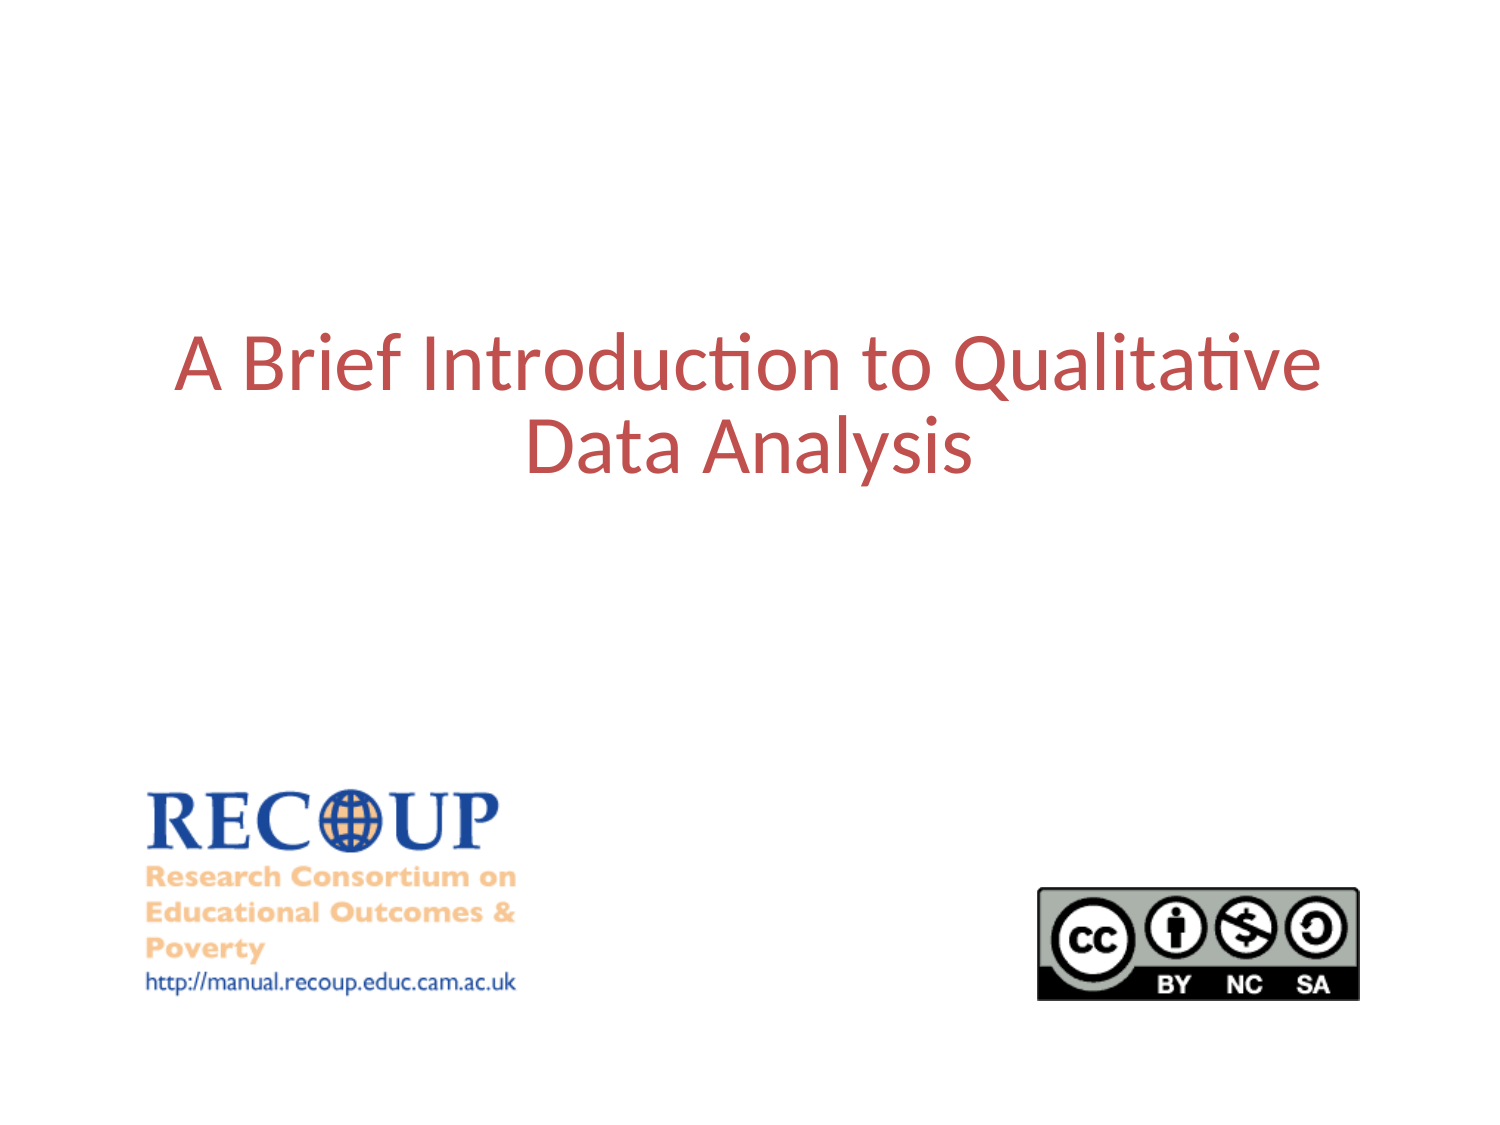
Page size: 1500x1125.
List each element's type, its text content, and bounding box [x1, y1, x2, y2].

picture [140, 779, 538, 1000]
title A Brief Introduction to Qualitative Data Analysis [112, 290, 1388, 533]
picture [1037, 887, 1360, 1001]
